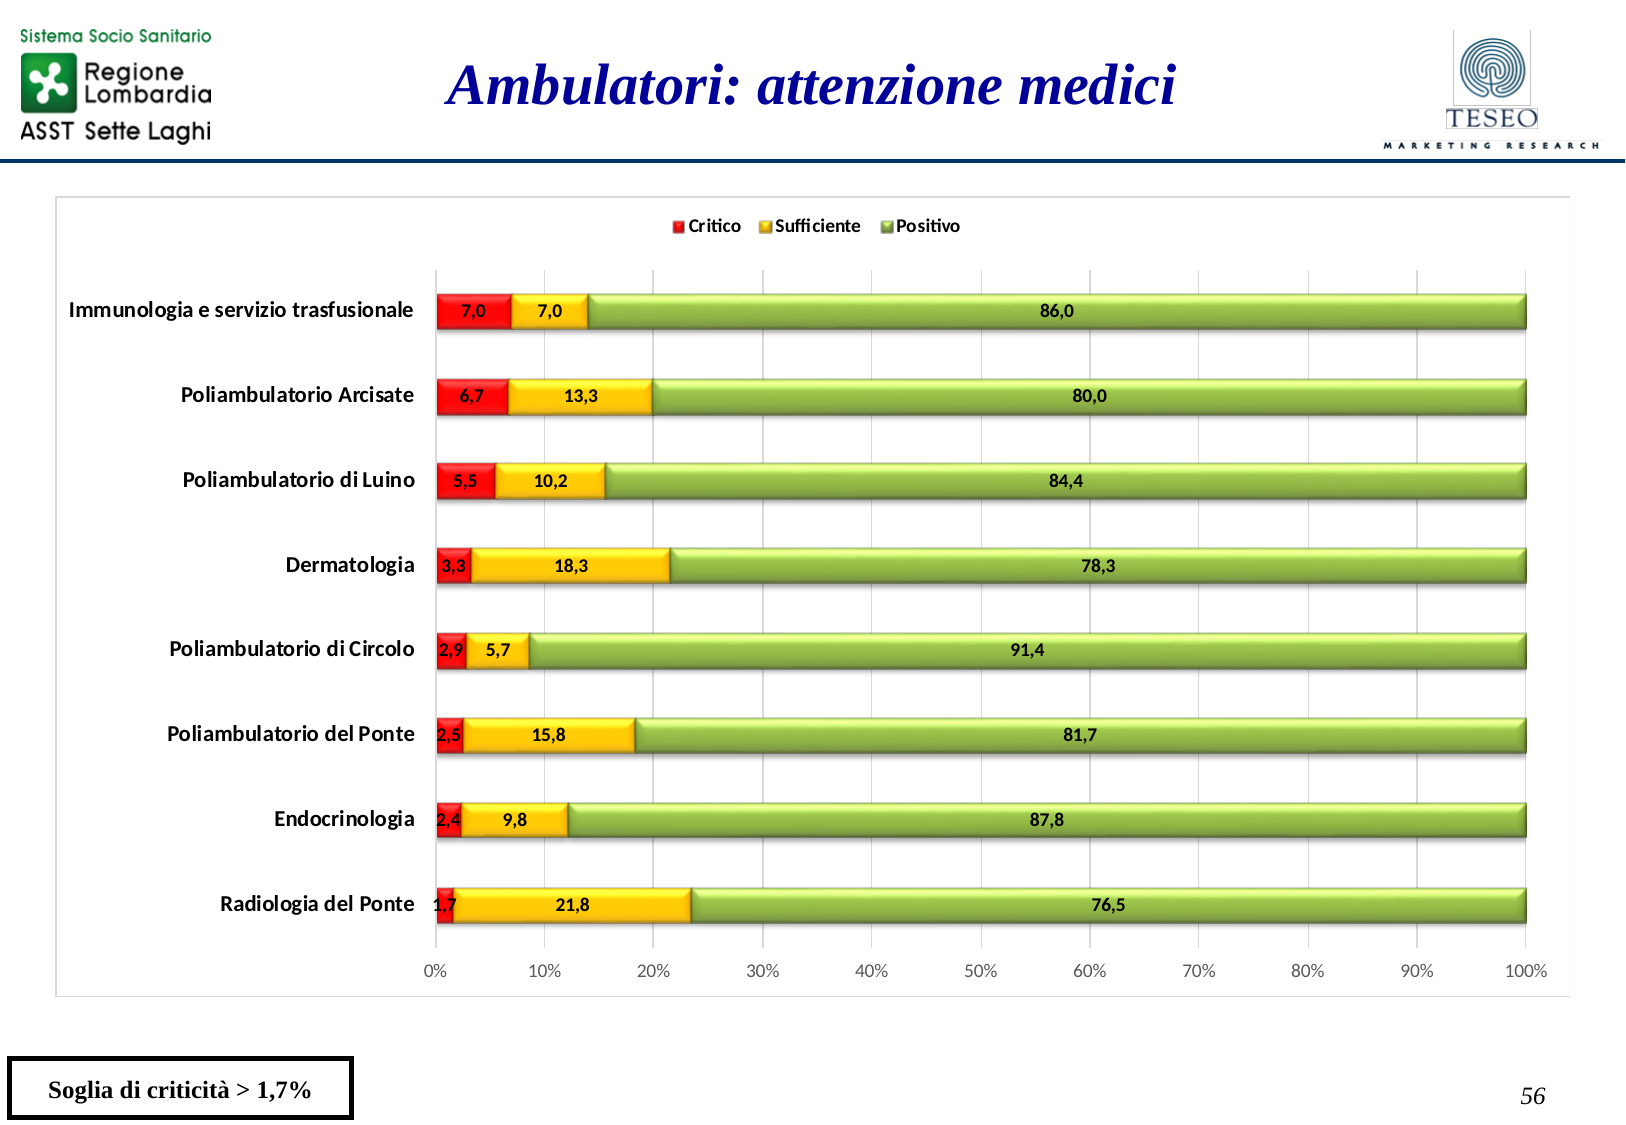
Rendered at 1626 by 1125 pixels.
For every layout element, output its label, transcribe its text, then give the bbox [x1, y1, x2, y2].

picture [54, 196, 1571, 997]
picture [1381, 30, 1604, 149]
text_box Ambulatori: attenzione medici [268, 18, 1356, 144]
picture [21, 26, 211, 148]
text_box Soglia di criticità > 1,7% [9, 1058, 352, 1118]
